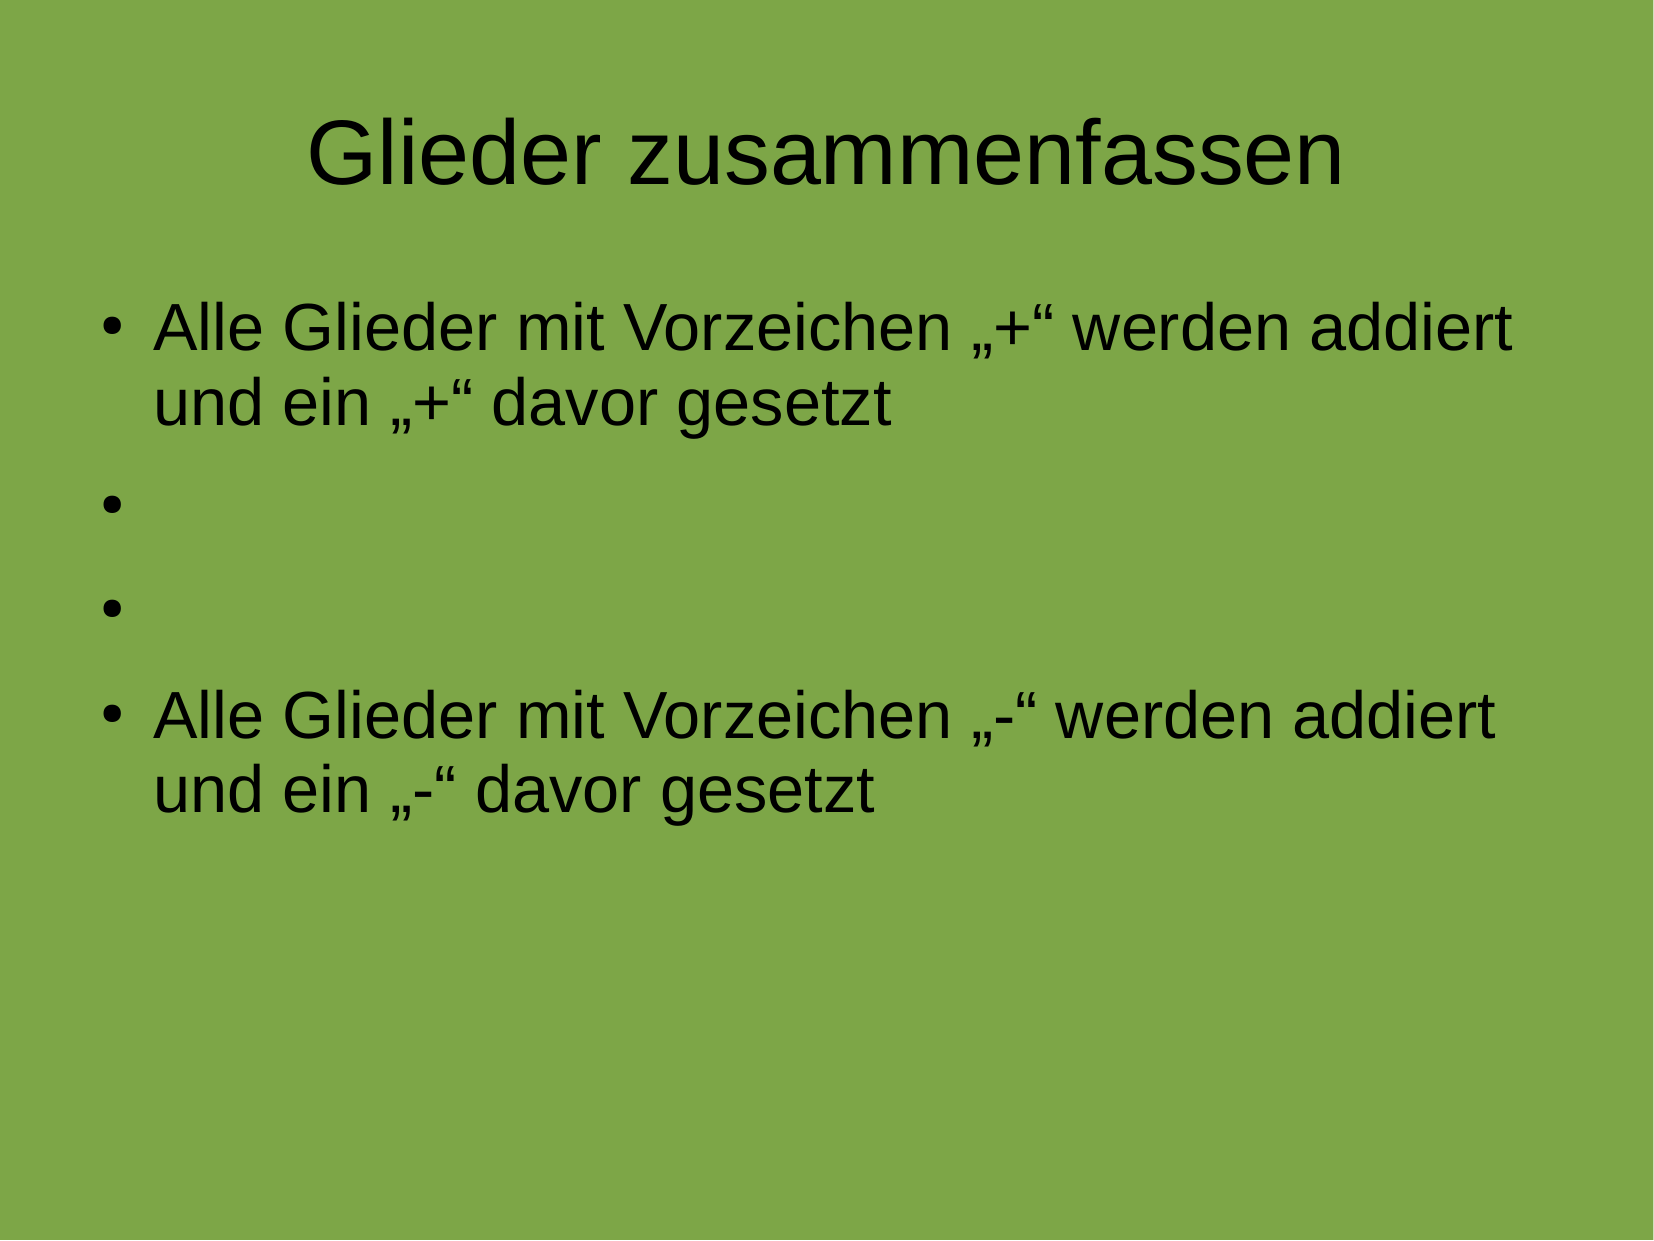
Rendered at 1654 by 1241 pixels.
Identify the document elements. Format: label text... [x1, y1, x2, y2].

list Alle Glieder mit Vorzeichen „+“ werden addiert und ein „+“ davor gesetzt Alle Glieder mit Vorzeichen „-“ werden addiert und ein „-“ davor gesetzt [82, 290, 1571, 1109]
title Glieder zusammenfassen [82, 49, 1571, 257]
